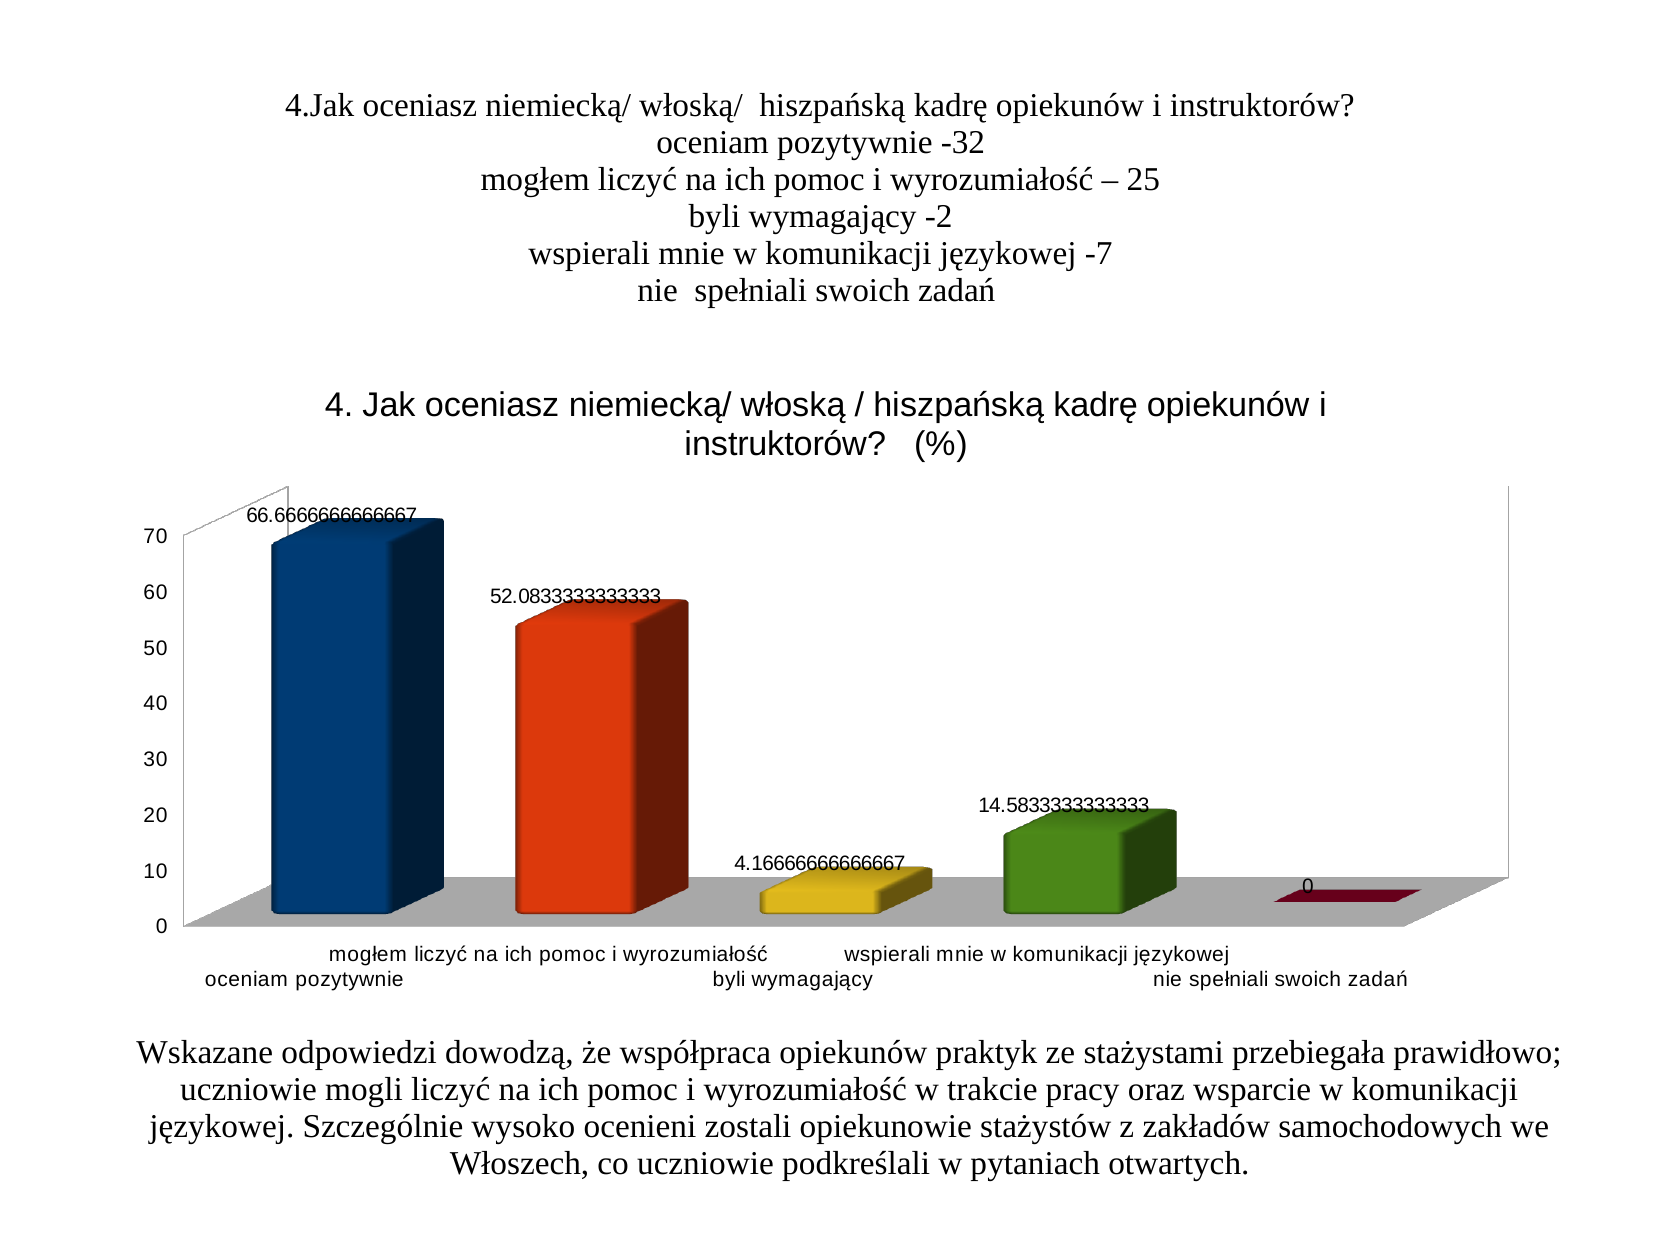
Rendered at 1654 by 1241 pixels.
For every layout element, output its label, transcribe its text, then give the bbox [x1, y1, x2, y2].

chart [86, 354, 1565, 1004]
title 4.Jak oceniasz niemiecką/ włoską/ hiszpańską kadrę opiekunów i instruktorów? oceniam pozytywnie -32 mogłem liczyć na ich pomoc i wyrozumiałość – 25 byli wymagający -2 wspierali mnie w komunikacji językowej -7 nie spełniali swoich zadań [76, 84, 1565, 311]
list Wskazane odpowiedzi dowodzą, że współpraca opiekunów praktyk ze stażystami przebiegała prawidłowo; uczniowie mogli liczyć na ich pomoc i wyrozumiałość w trakcie pracy oraz wsparcie w komunikacji językowej. Szczególnie wysoko ocenieni zostali opiekunowie stażystów z zakładów samochodowych we Włoszech, co uczniowie podkreślali w pytaniach otwartych. [106, 1033, 1595, 1203]
